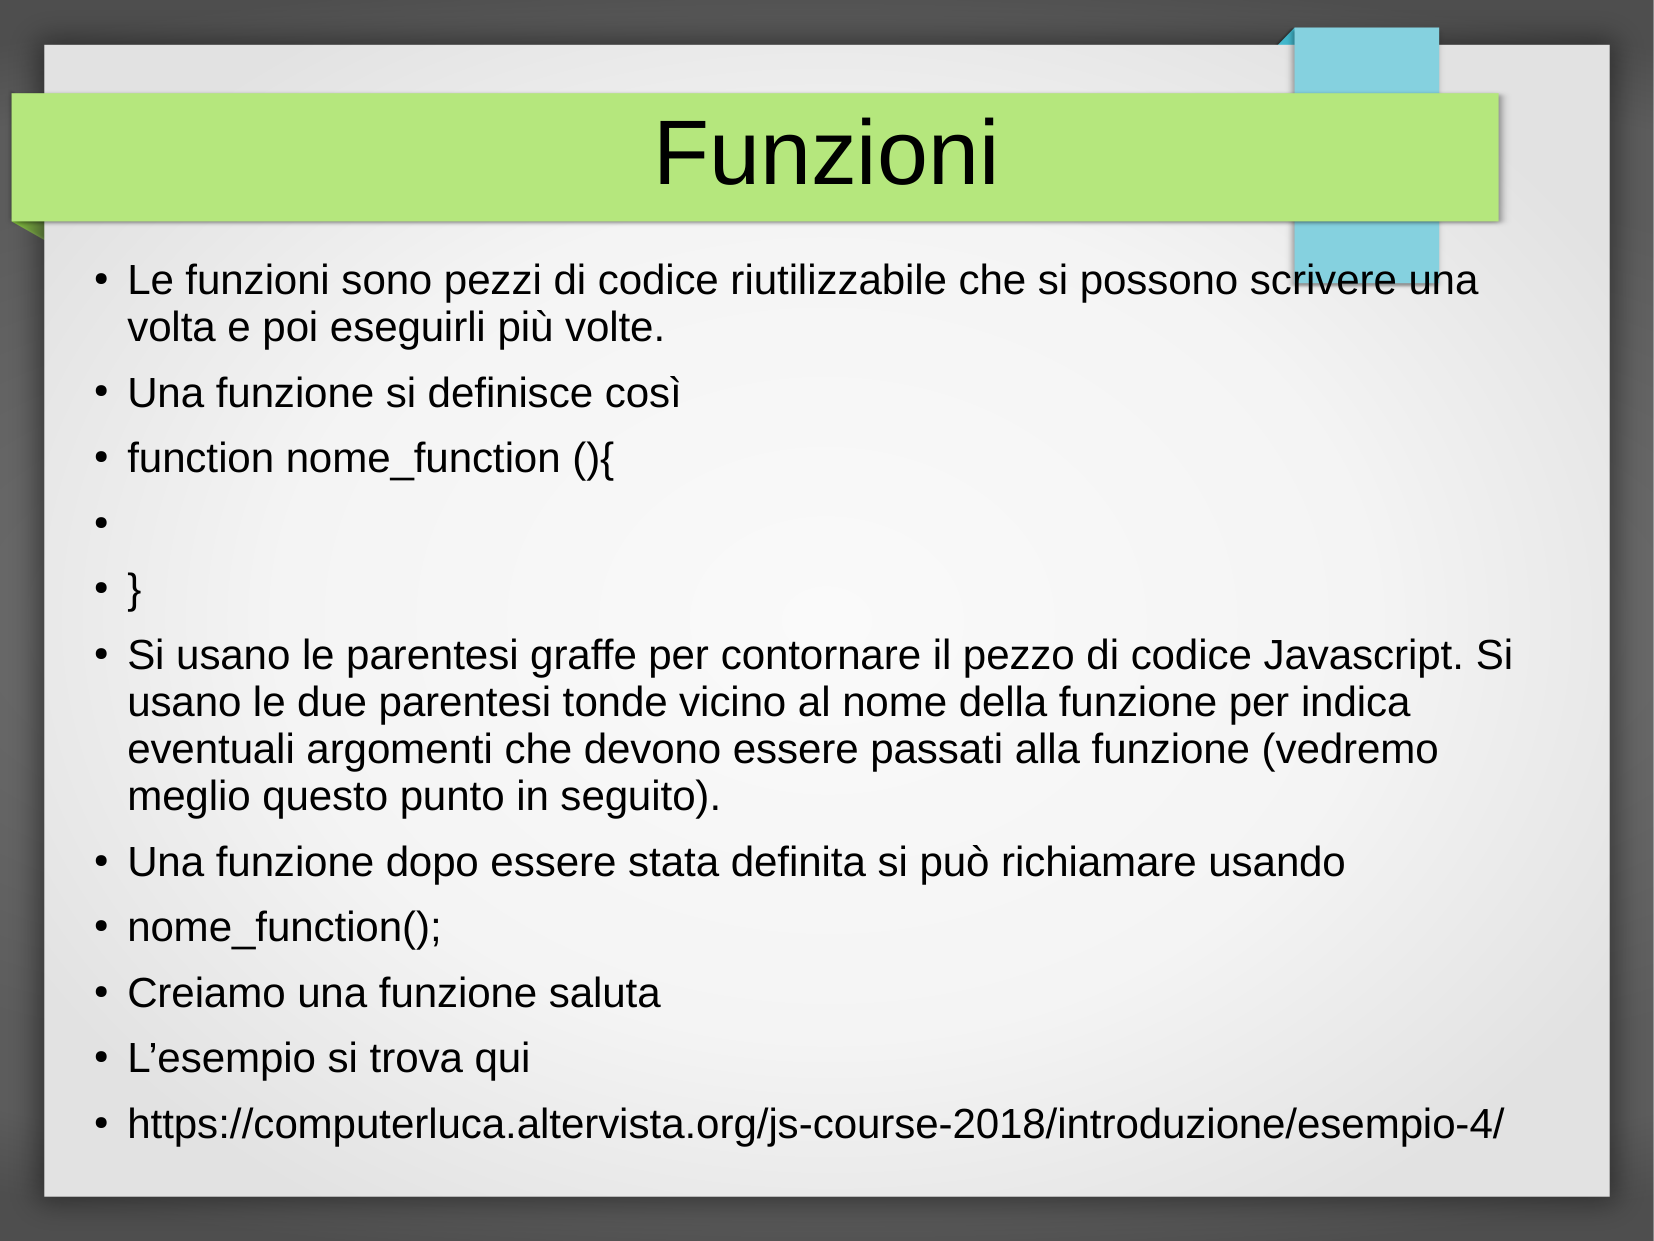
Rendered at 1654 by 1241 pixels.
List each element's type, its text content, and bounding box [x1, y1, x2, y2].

title Funzioni [82, 49, 1571, 256]
picture [0, 0, 1654, 1241]
list Le funzioni sono pezzi di codice riutilizzabile che si possono scrivere una volta e poi eseguirli più volte. Una funzione si definisce così function nome_function (){ } Si usano le parentesi graffe per contornare il pezzo di codice Javascript. Si usano le due parentesi tonde vicino al nome della funzione per indica eventuali argomenti che devono essere passati alla funzione (vedremo meglio questo punto in seguito). Una funzione dopo essere stata definita si può richiamare usando nome_function(); Creiamo una funzione saluta L’esempio si trova qui https://computerluca.altervista.org/js-course-2018/introduzione/esempio-4/ [82, 256, 1571, 1158]
